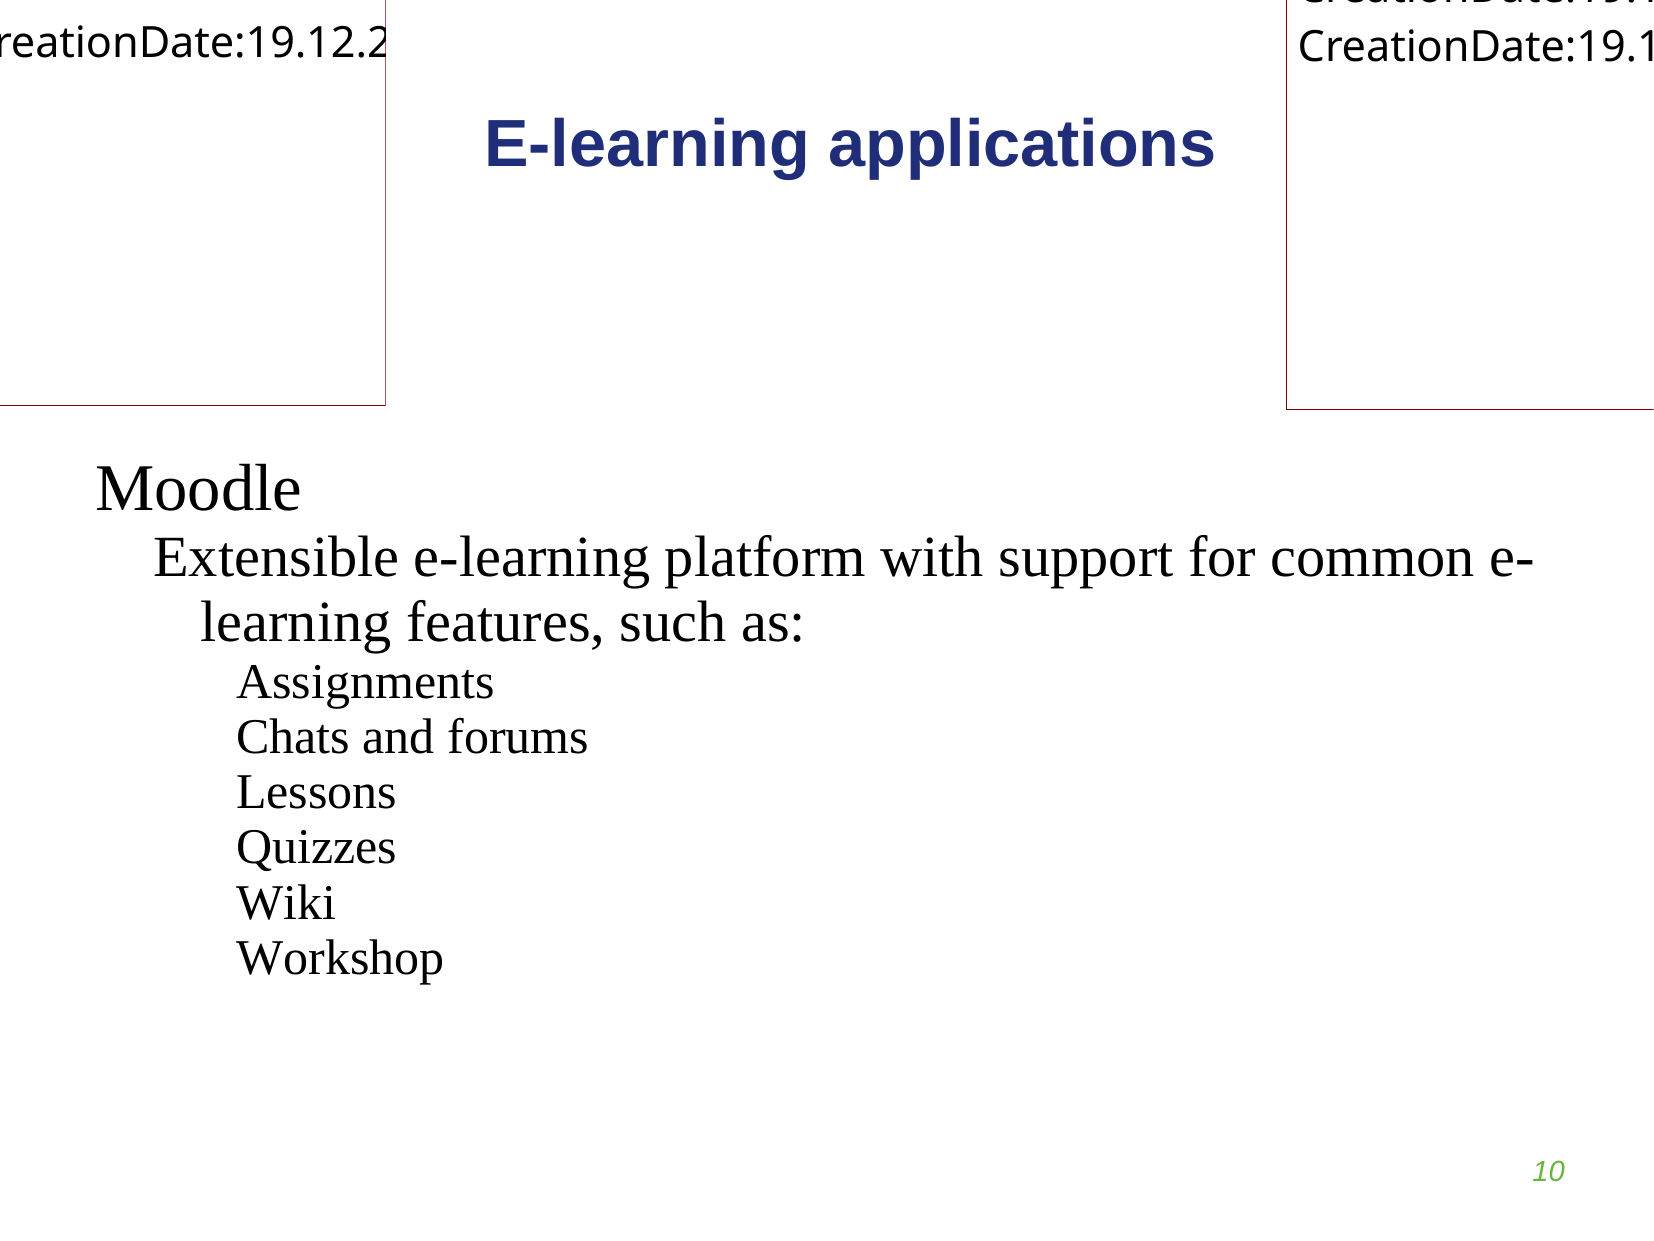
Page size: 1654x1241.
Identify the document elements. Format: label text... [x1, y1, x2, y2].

title E-learning applications [409, 39, 1292, 247]
list Moodle Extensible e-learning platform with support for common e-learning features, such as: Assignments Chats and forums Lessons Quizzes Wiki Workshop [59, 413, 1561, 1152]
